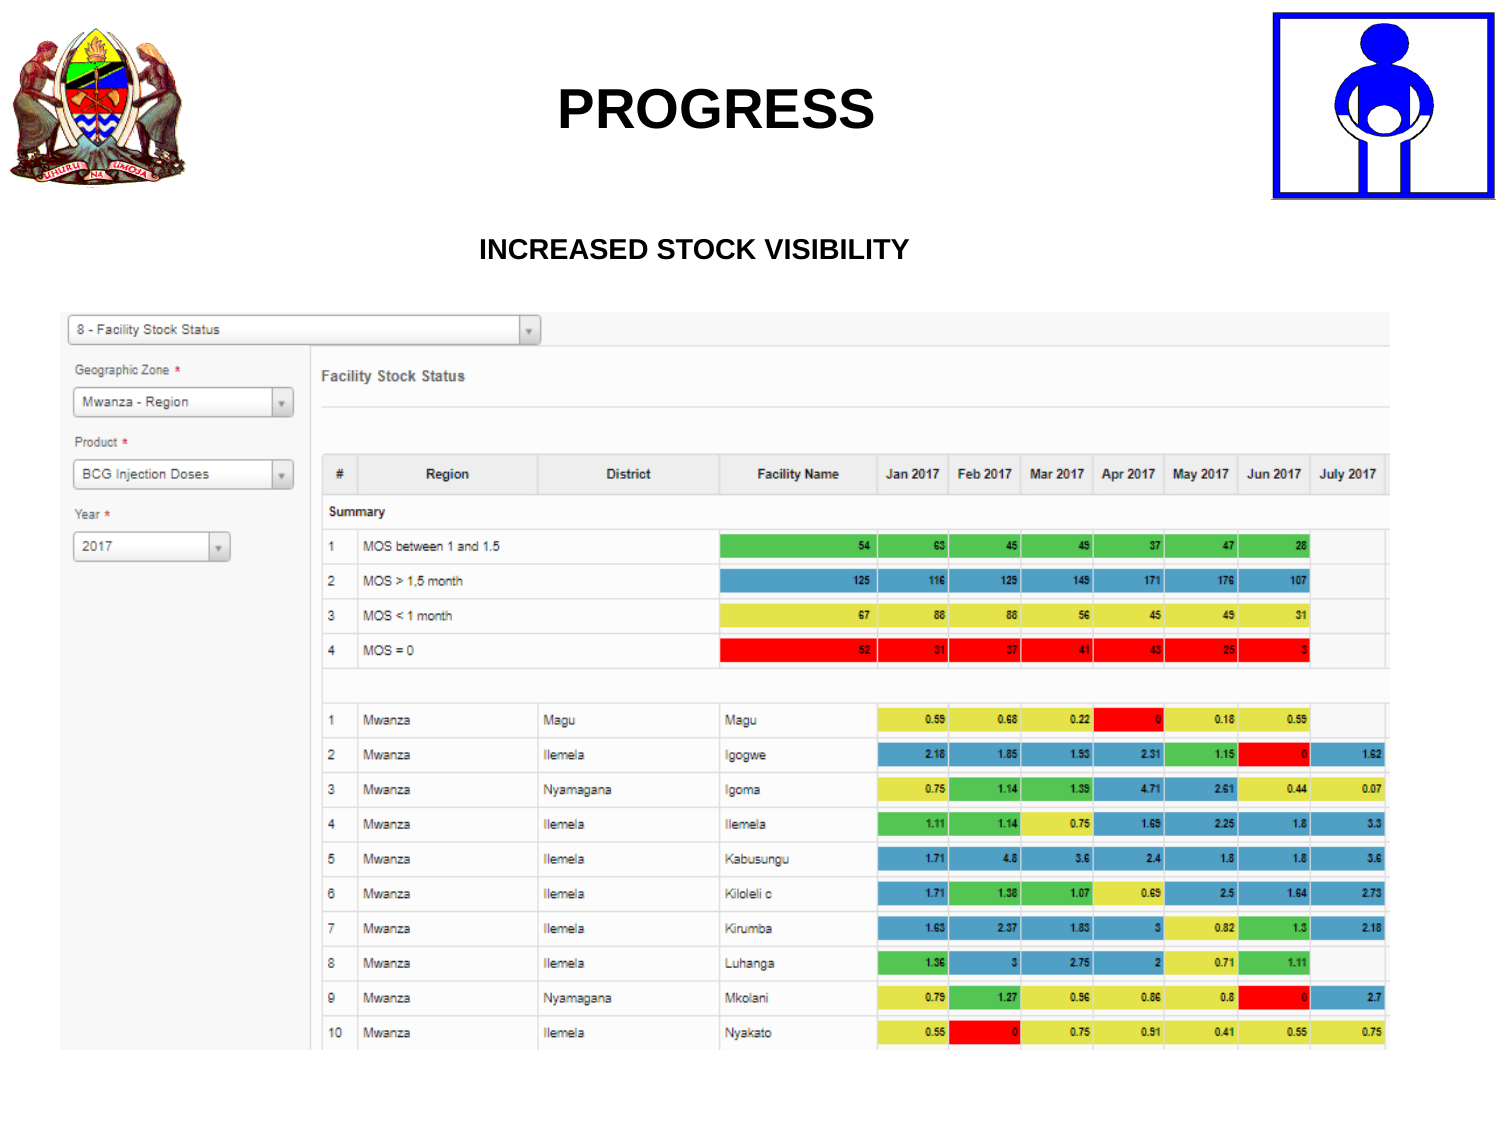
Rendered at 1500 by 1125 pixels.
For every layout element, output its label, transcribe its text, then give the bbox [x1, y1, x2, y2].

title PROGRESS [188, 50, 1263, 163]
picture [60, 312, 1390, 1050]
picture [6, 24, 188, 188]
text_box INCREASED STOCK VISIBILITY [162, 213, 1238, 275]
picture [1271, 12, 1496, 200]
